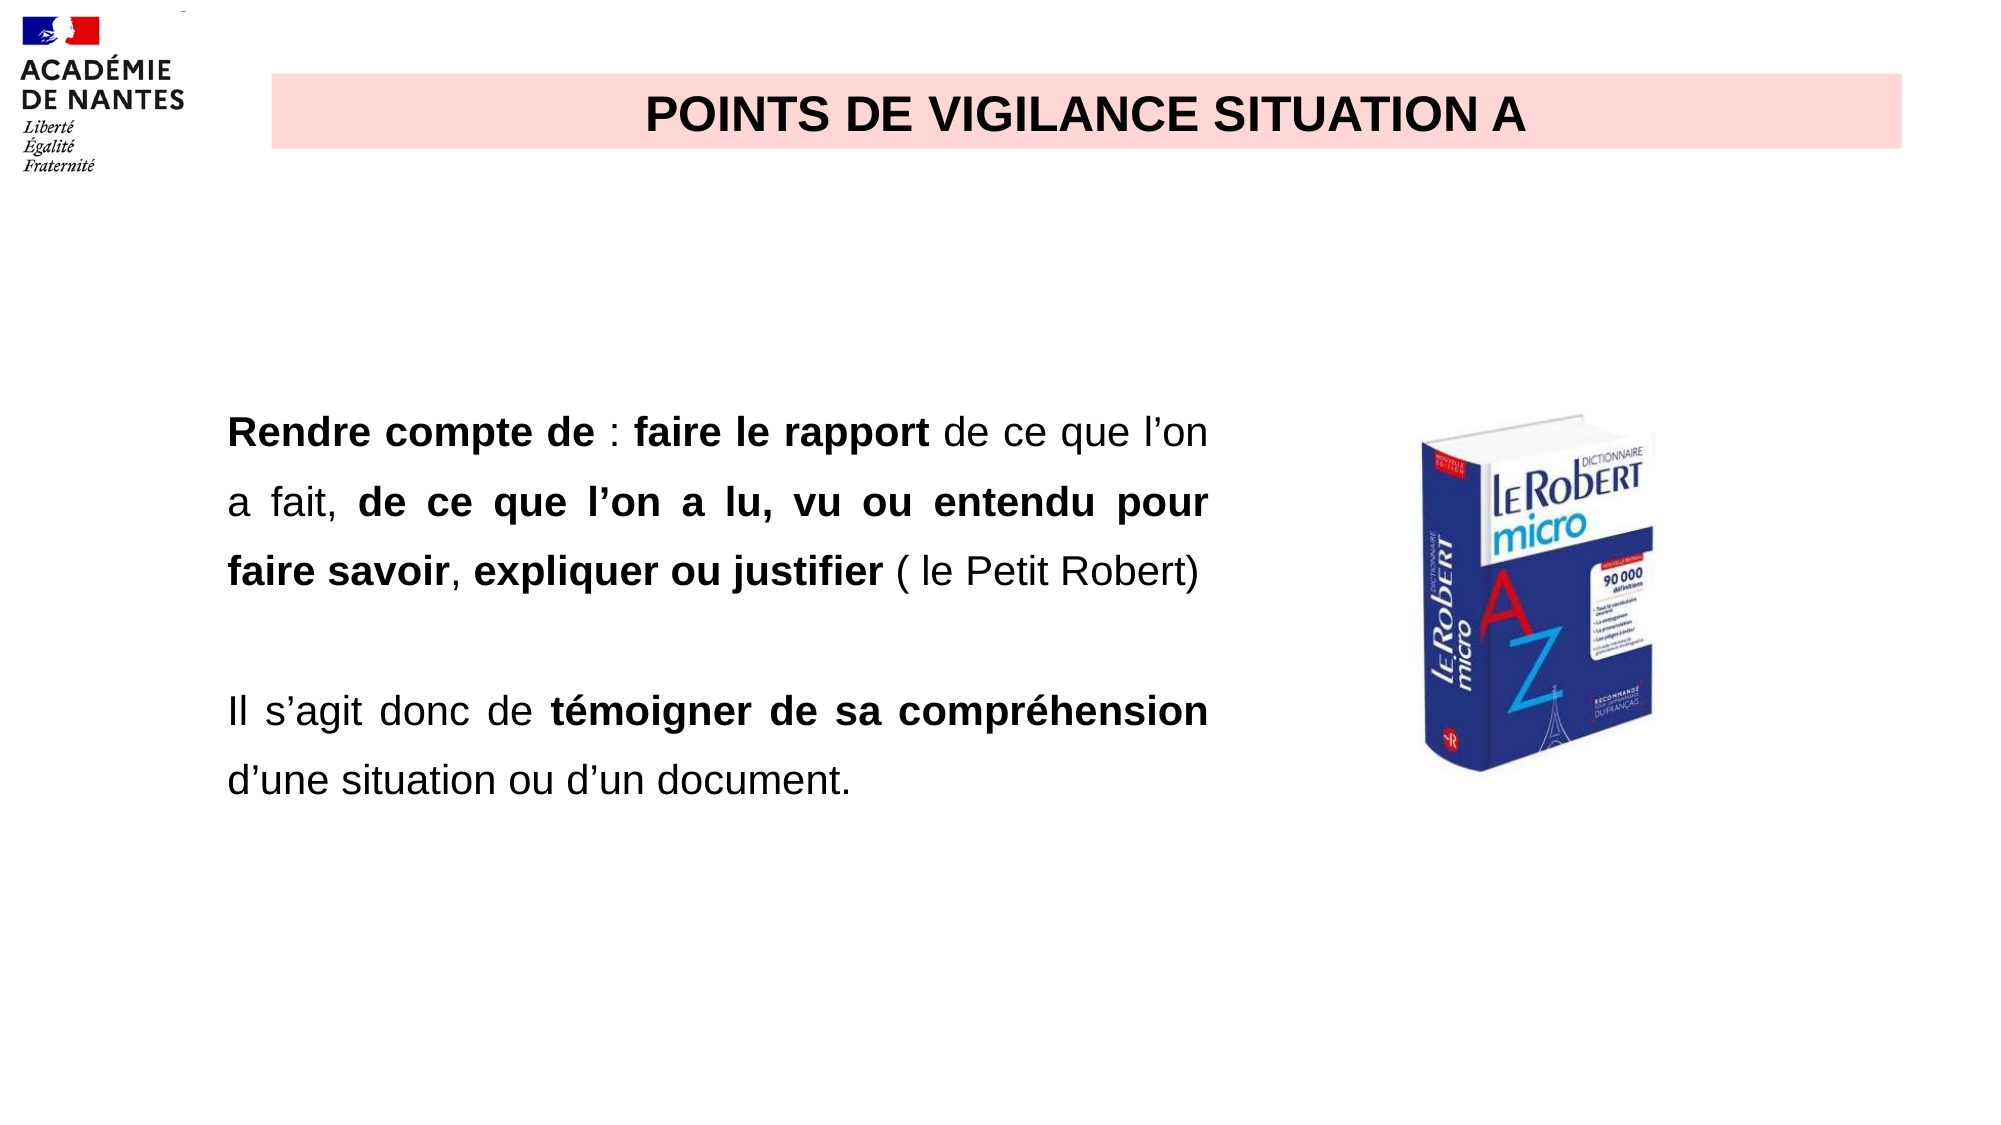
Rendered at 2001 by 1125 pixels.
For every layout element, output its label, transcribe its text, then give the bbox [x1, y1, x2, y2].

picture [11, 11, 186, 178]
picture [1417, 409, 1666, 780]
text_box POINTS DE VIGILANCE SITUATION A [271, 73, 1902, 149]
text_box Rendre compte de : faire le rapport de ce que l’on a fait, de ce que l’on a lu, vu ou entendu pour faire savoir, expliquer ou justifier ( le Petit Robert) Il s’agit donc de témoigner de sa compréhension d’une situation ou d’un document. [212, 378, 1224, 811]
